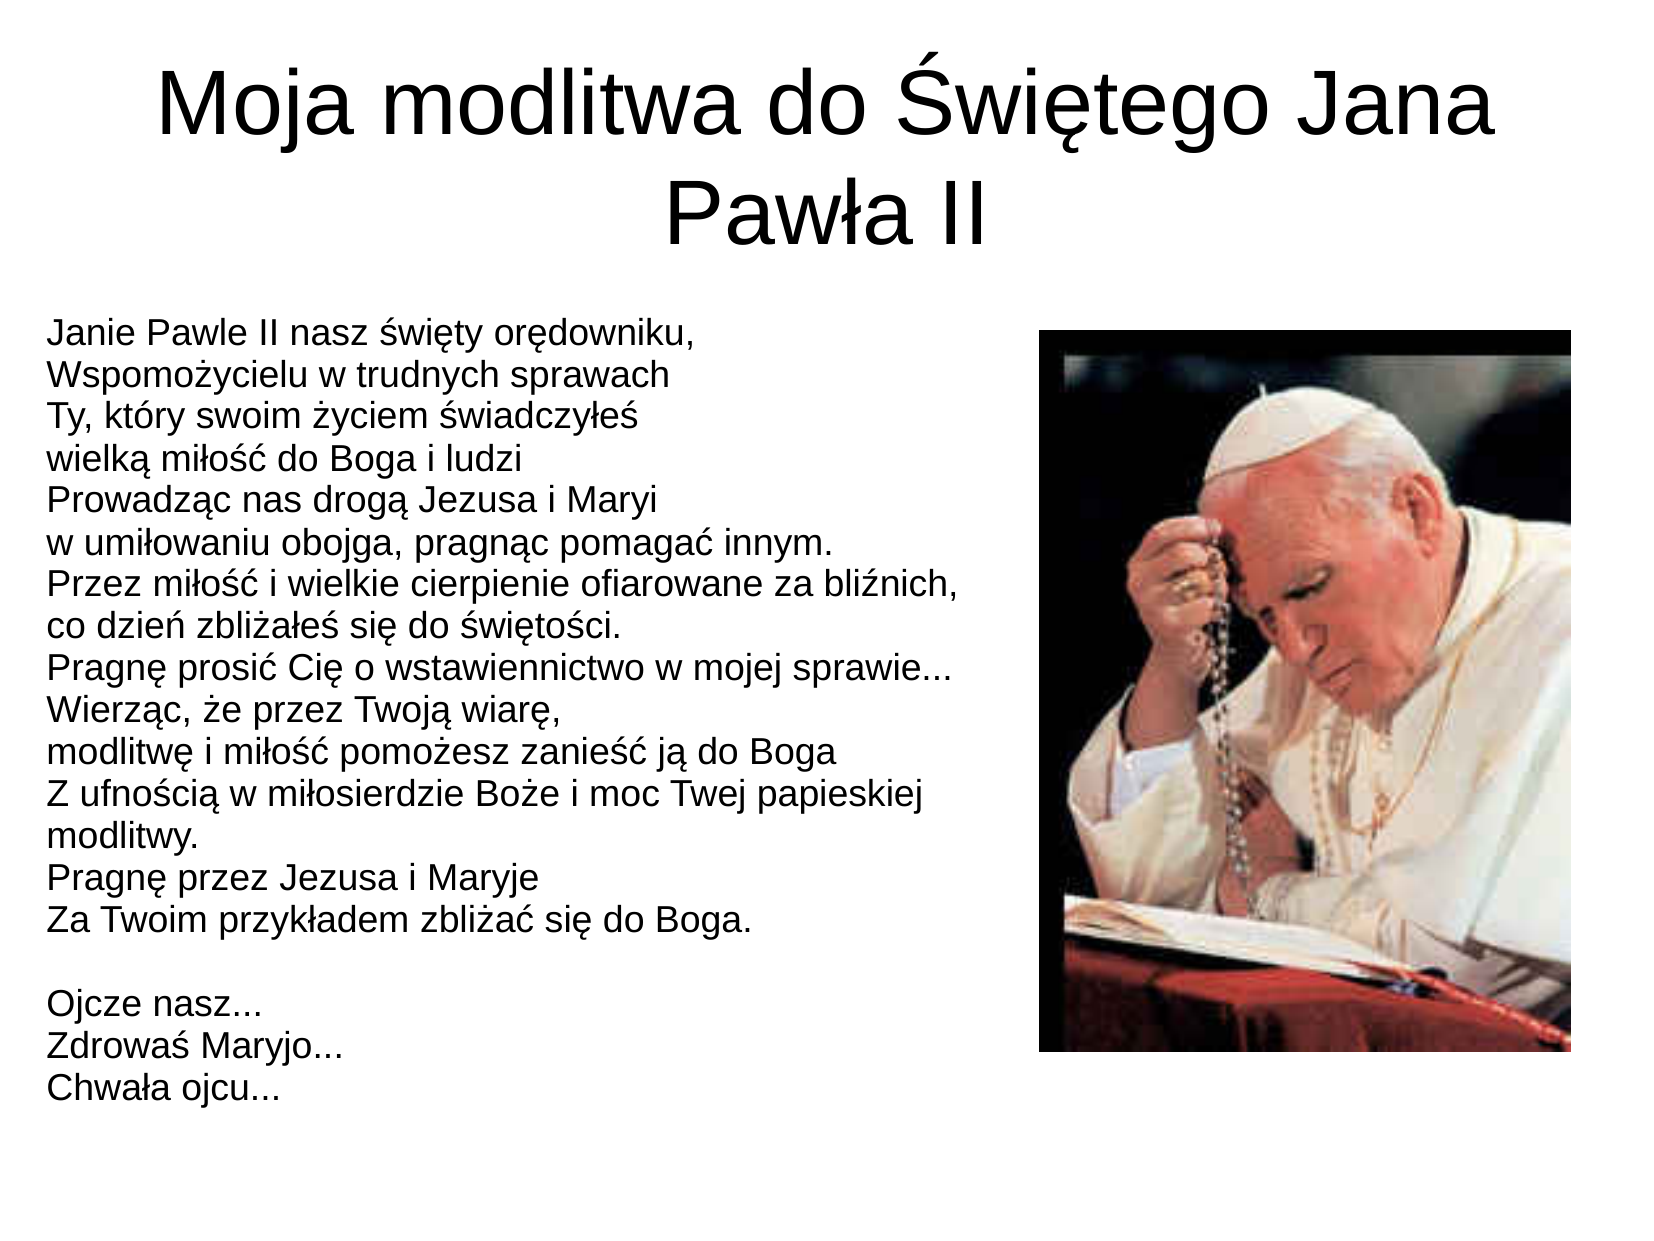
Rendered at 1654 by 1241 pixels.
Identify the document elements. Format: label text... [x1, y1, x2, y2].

title Moja modlitwa do Świętego Jana Pawła II [82, 49, 1571, 257]
text_box Janie Pawle II nasz święty orędowniku, Wspomożycielu w trudnych sprawach Ty, który swoim życiem świadczyłeś wielką miłość do Boga i ludzi Prowadząc nas drogą Jezusa i Maryi w umiłowaniu obojga, pragnąc pomagać innym. Przez miłość i wielkie cierpienie ofiarowane za bliźnich, co dzień zbliżałeś się do świętości. Pragnę prosić Cię o wstawiennictwo w mojej sprawie... Wierząc, że przez Twoją wiarę, modlitwę i miłość pomożesz zanieść ją do Boga Z ufnością w miłosierdzie Boże i moc Twej papieskiej modlitwy. Pragnę przez Jezusa i Maryje Za Twoim przykładem zbliżać się do Boga. Ojcze nasz... Zdrowaś Maryjo... Chwała ojcu... [31, 303, 1004, 1138]
picture [1039, 330, 1571, 1052]
